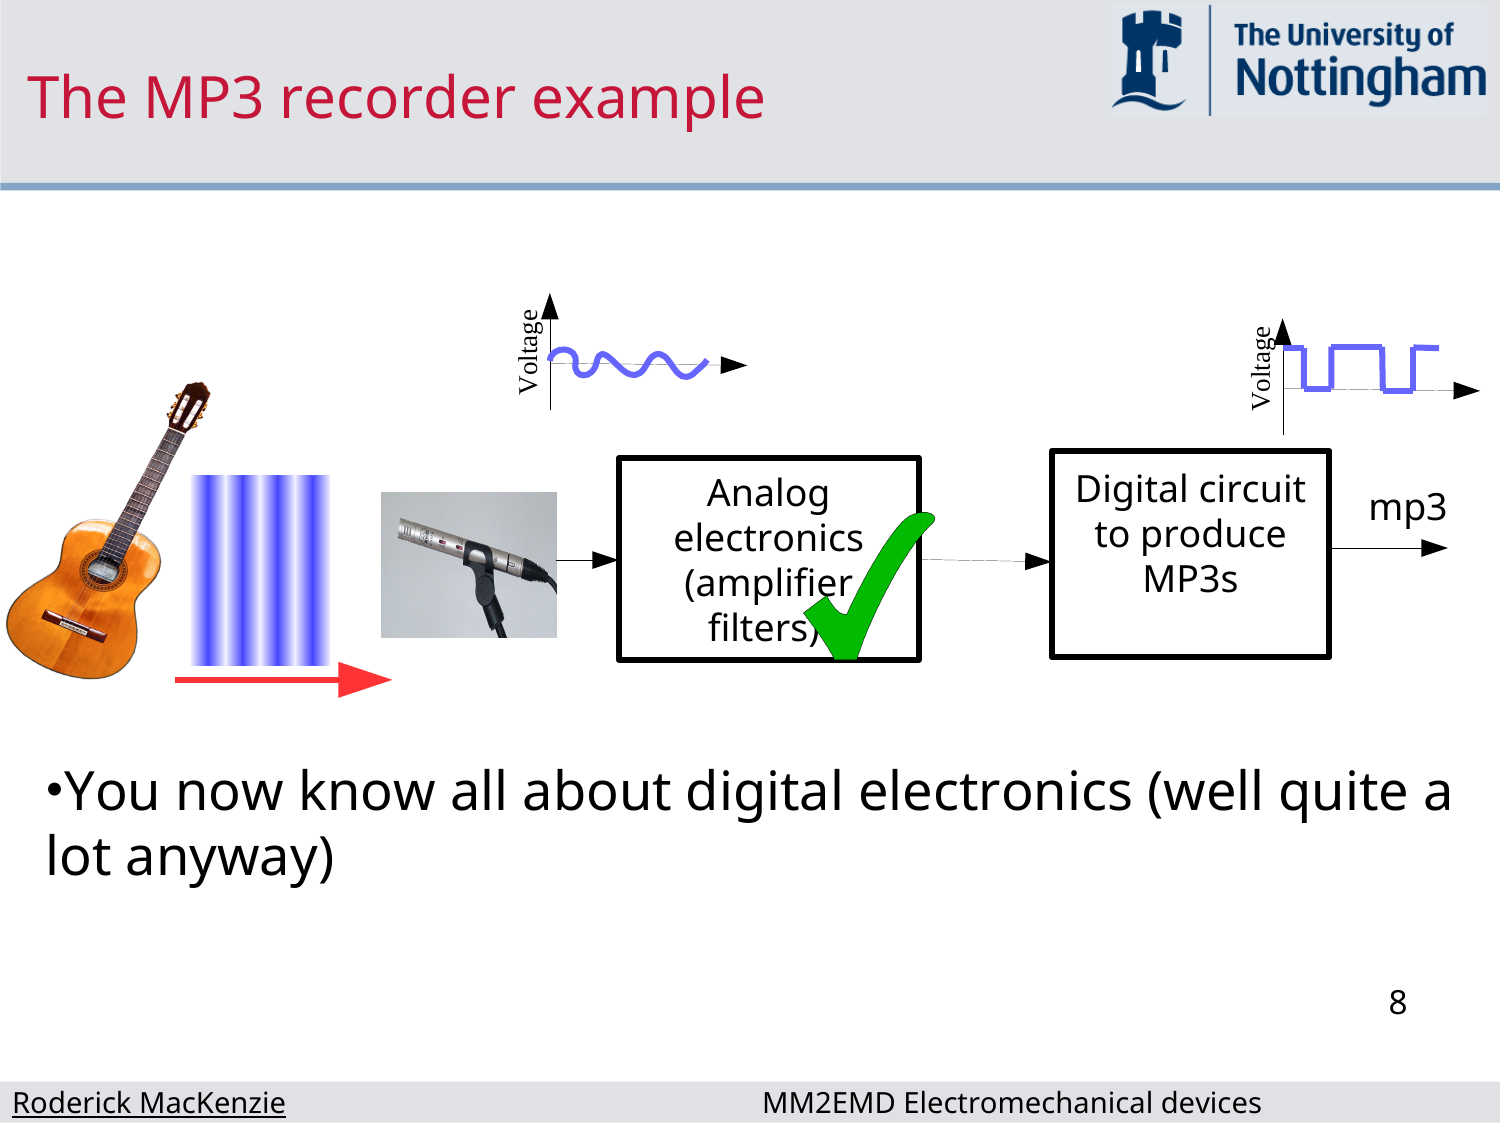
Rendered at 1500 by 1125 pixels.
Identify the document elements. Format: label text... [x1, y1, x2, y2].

text_box Voltage [1235, 314, 1283, 427]
text_box [190, 475, 330, 666]
picture [1, 376, 211, 680]
title The MP3 recorder example [12, 0, 1106, 205]
picture [381, 492, 557, 638]
text_box Digital circuit to produce MP3s [1051, 458, 1330, 653]
text_box You now know all about digital electronics (well quite a lot anyway) [30, 748, 1474, 894]
text_box <number> [1373, 974, 1500, 1045]
text_box mp3 [1330, 475, 1500, 536]
picture [803, 512, 935, 660]
text_box Voltage [502, 298, 550, 410]
text_box Analog electronics (amplifier filters) [618, 458, 919, 660]
picture [1111, 4, 1487, 116]
